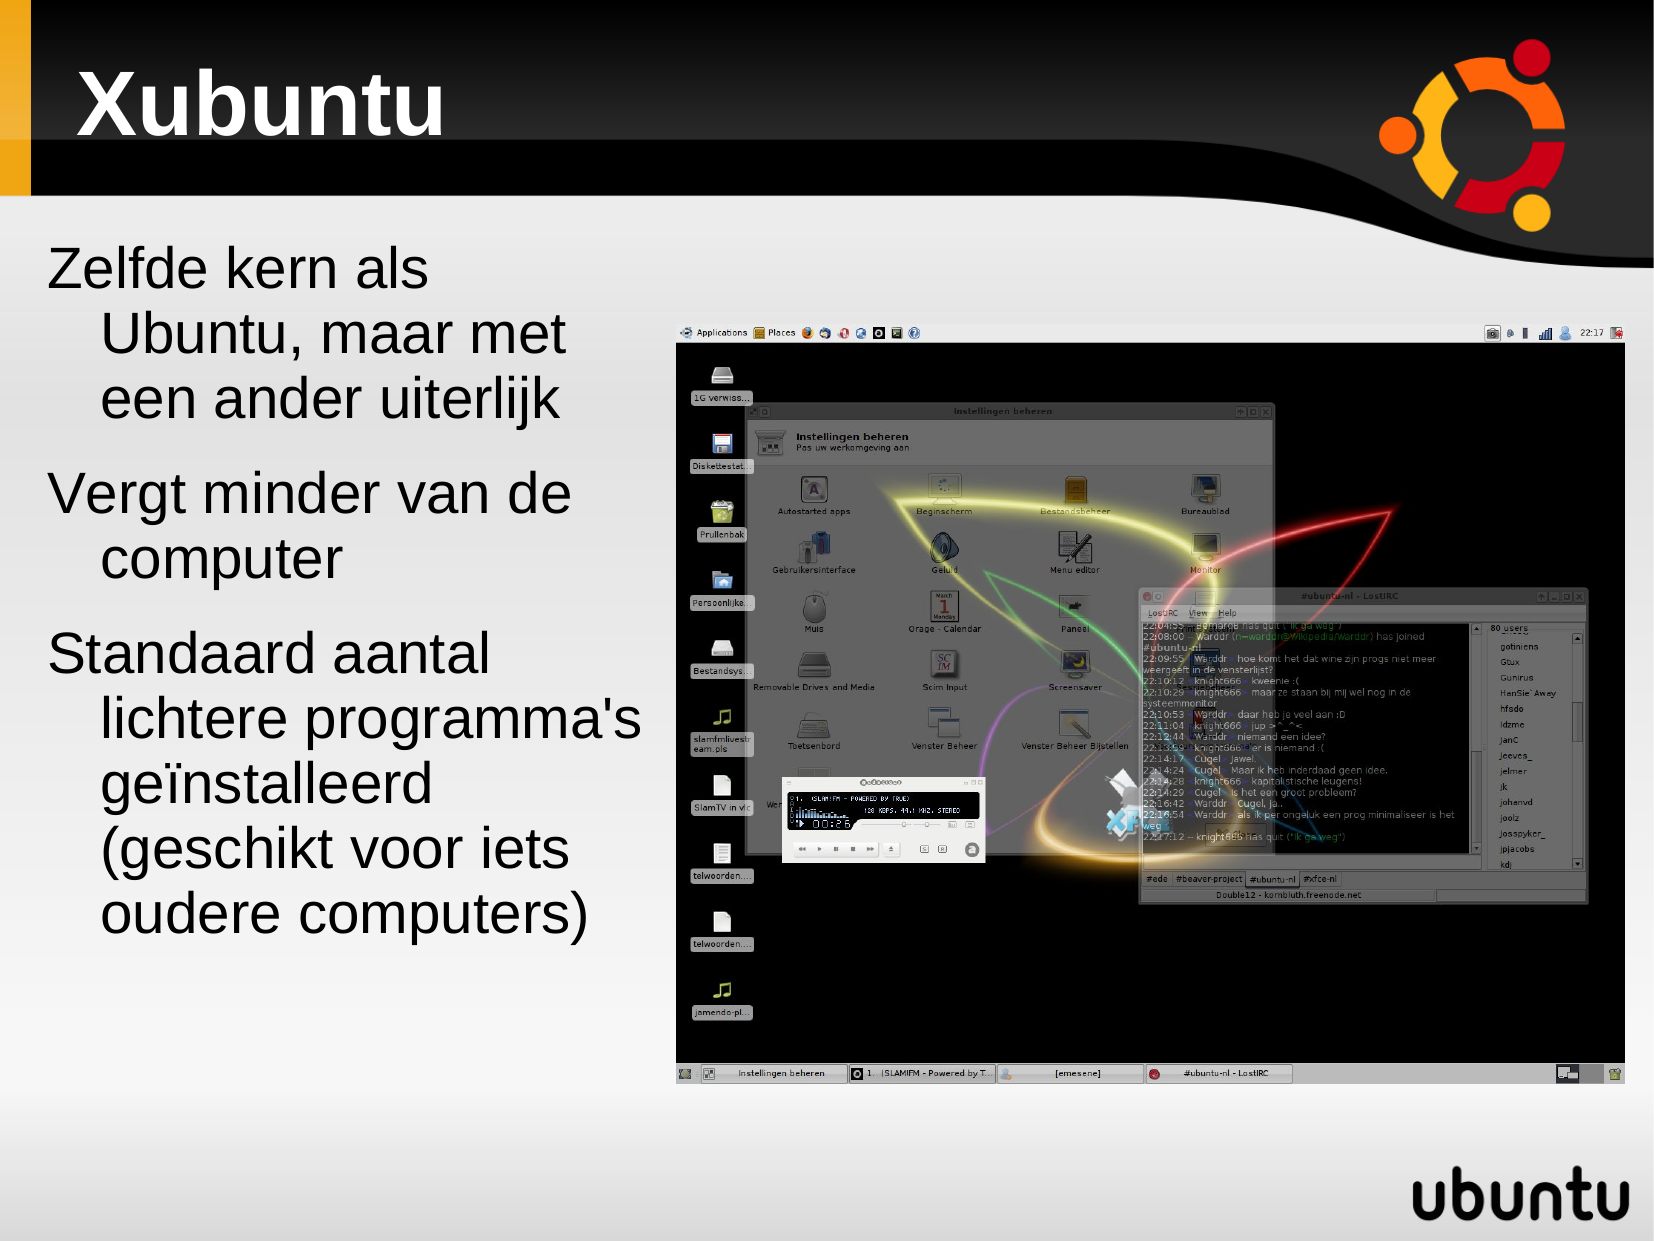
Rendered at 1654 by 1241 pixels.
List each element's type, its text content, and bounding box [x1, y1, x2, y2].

picture [0, 0, 1654, 1241]
list Zelfde kern als Ubuntu, maar met een ander uiterlijk Vergt minder van de computer Standaard aantal lichtere programma's geïnstalleerd (geschikt voor iets oudere computers) [29, 236, 650, 1093]
title Xubuntu [76, 7, 1565, 200]
